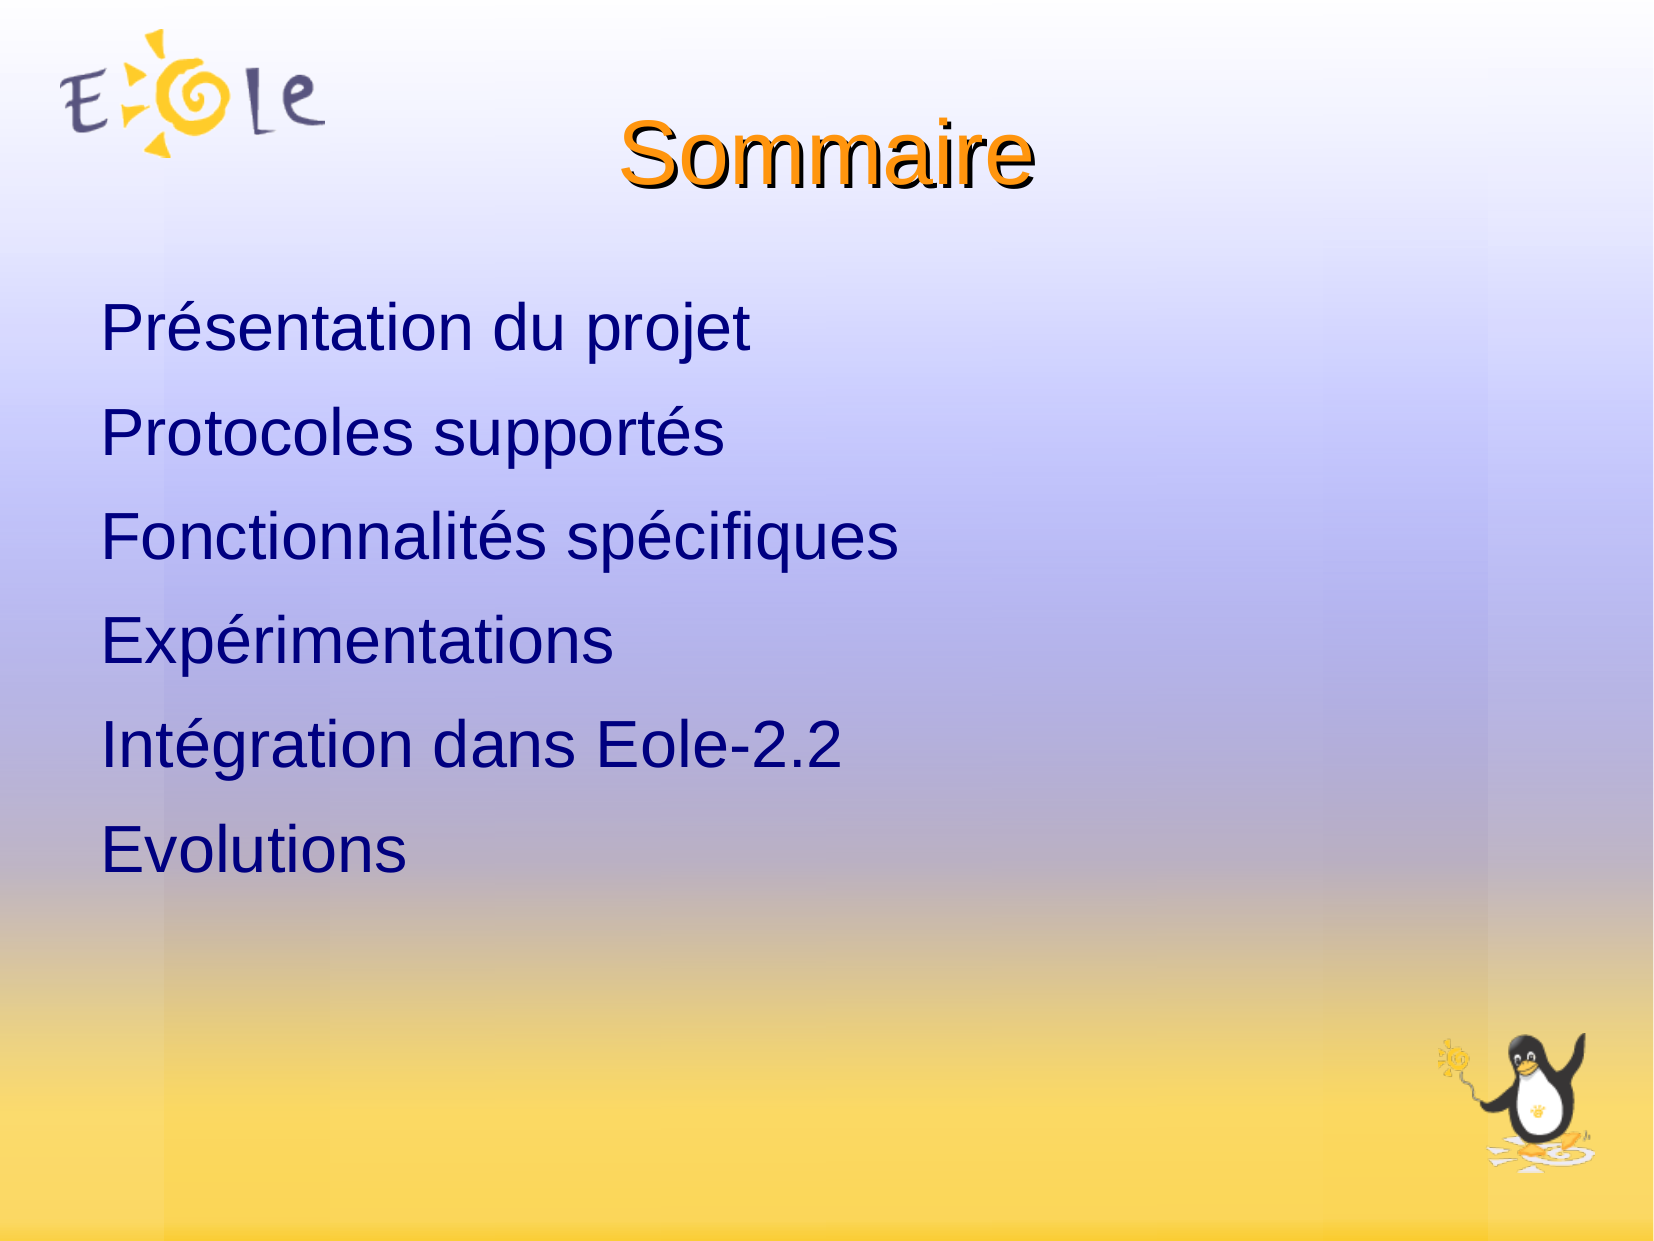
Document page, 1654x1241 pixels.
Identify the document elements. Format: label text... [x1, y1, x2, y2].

list Présentation du projet Protocoles supportés Fonctionnalités spécifiques Expérimentations Intégration dans Eole-2.2 Evolutions [82, 290, 1571, 1094]
picture [0, 0, 1654, 1241]
title Sommaire [82, 56, 1571, 250]
